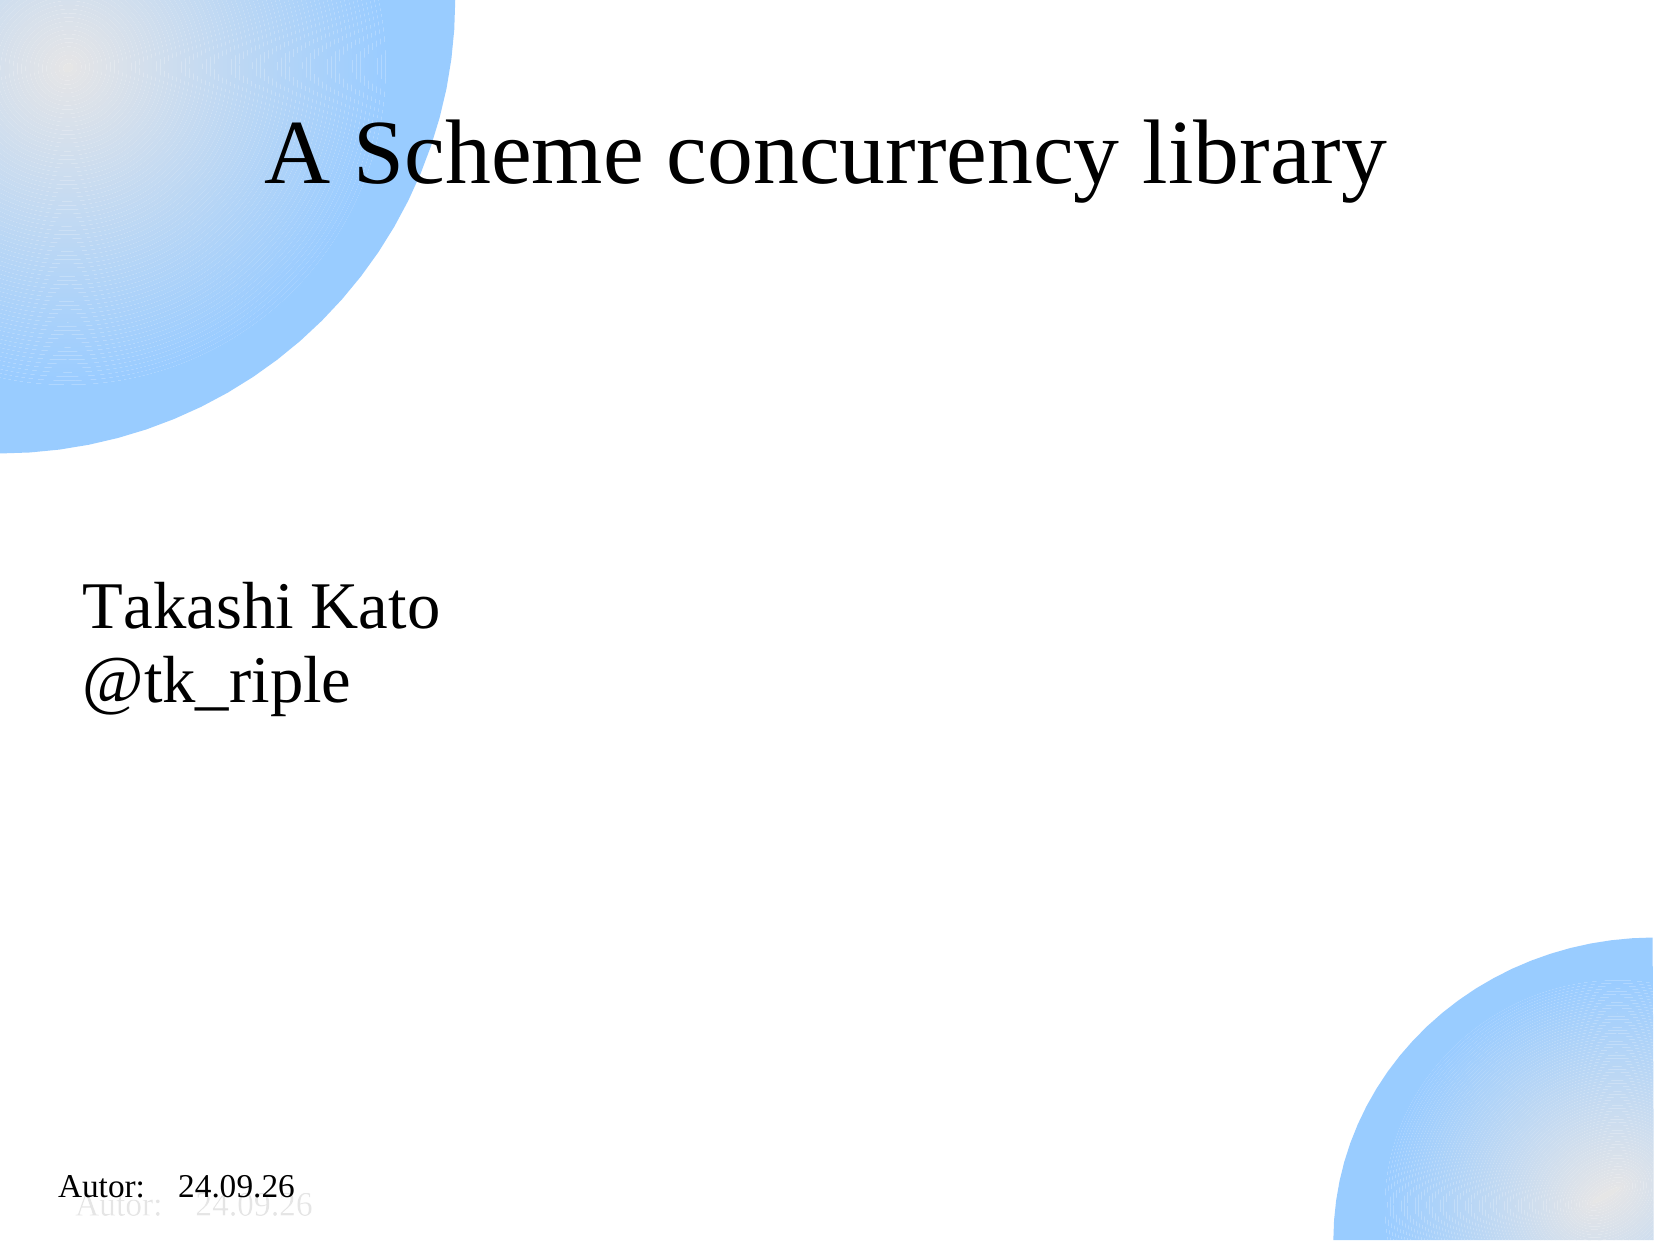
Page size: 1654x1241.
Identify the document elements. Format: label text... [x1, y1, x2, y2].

title A Scheme concurrency library [82, 49, 1571, 257]
subtitle Takashi Kato @tk_riple [82, 283, 1571, 1003]
